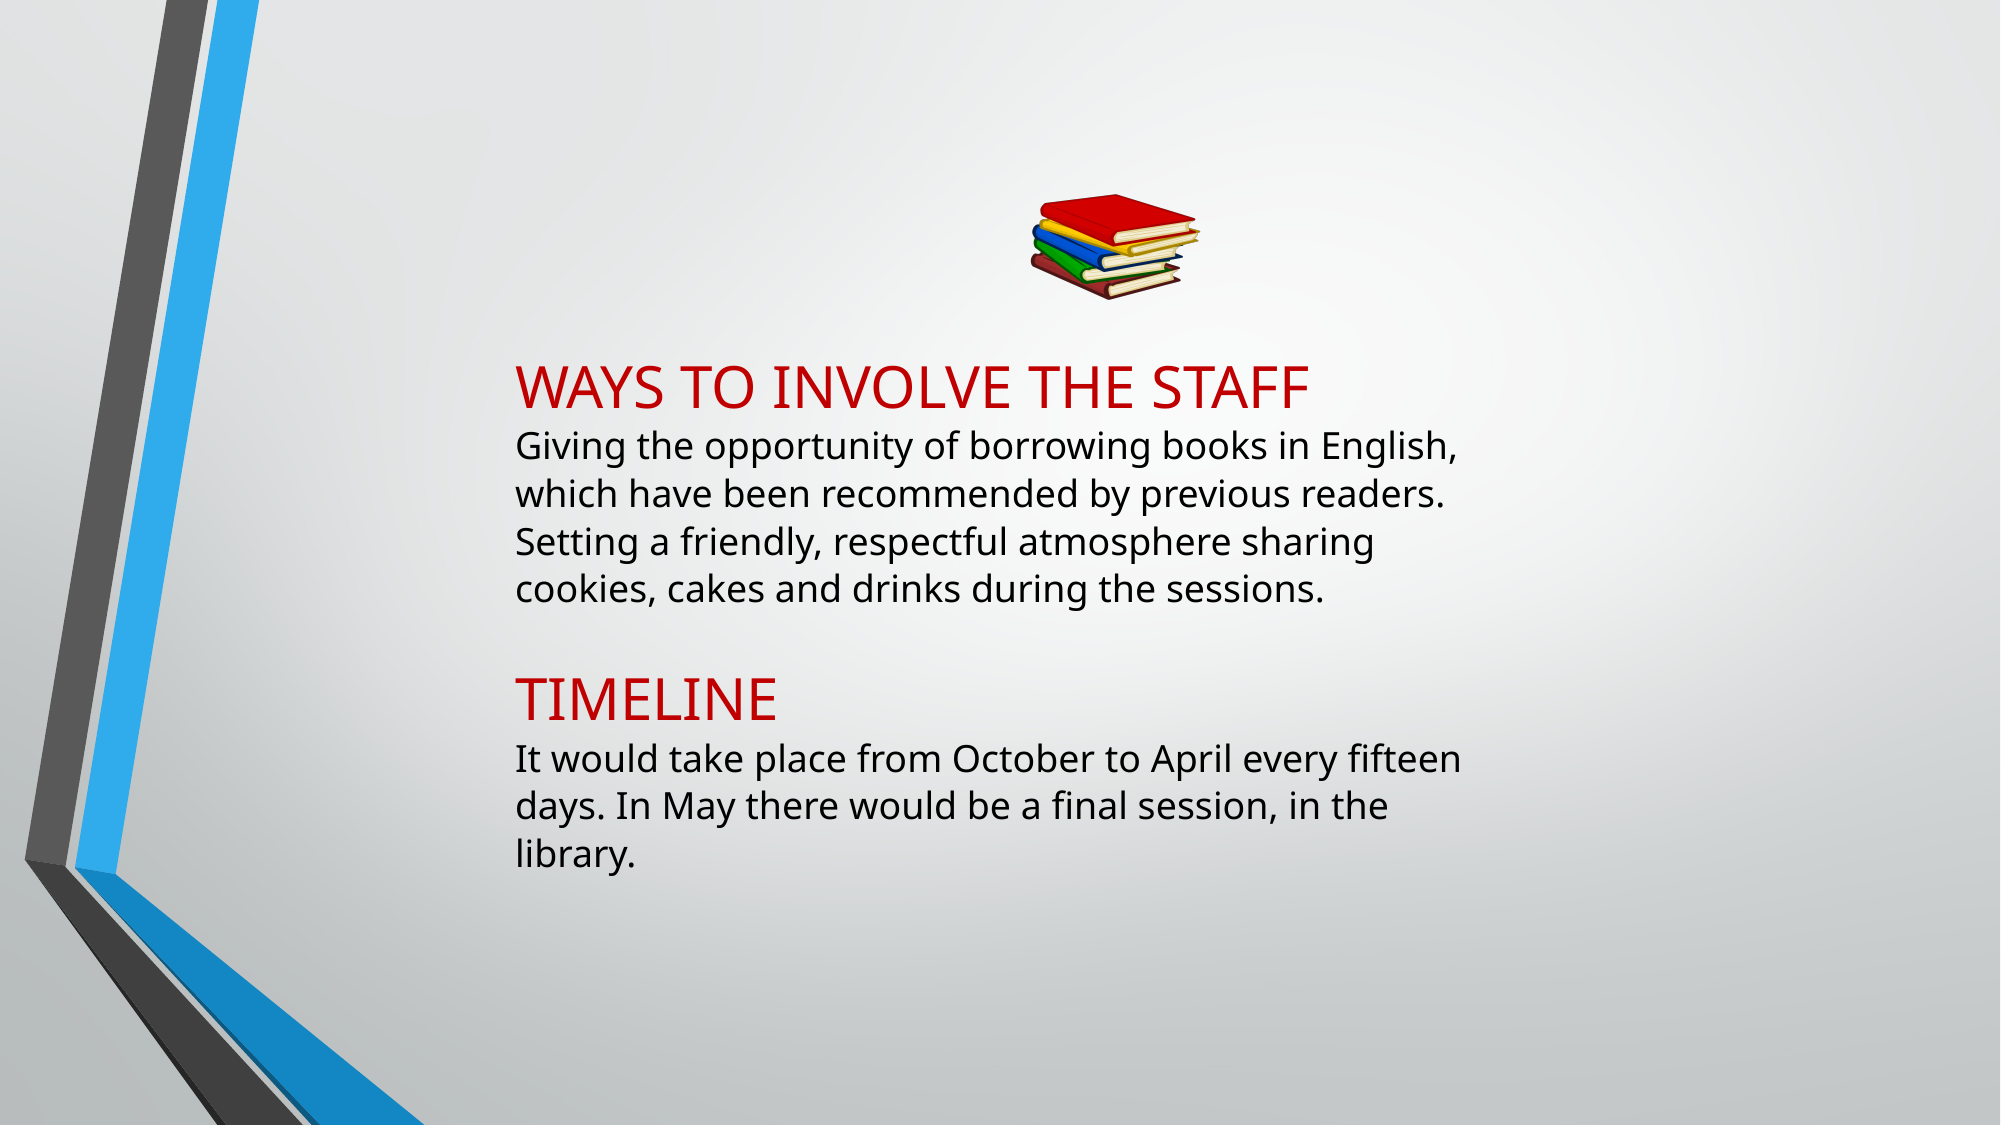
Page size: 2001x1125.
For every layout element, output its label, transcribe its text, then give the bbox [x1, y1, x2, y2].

text_box WAYS TO INVOLVE THE STAFF Giving the opportunity of borrowing books in English, which have been recommended by previous readers. Setting a friendly, respectful atmosphere sharing cookies, cakes and drinks during the sessions. TIMELINE It would take place from October to April every fifteen days. In May there would be a final session, in the library. [500, 338, 1500, 883]
picture [1026, 190, 1205, 304]
